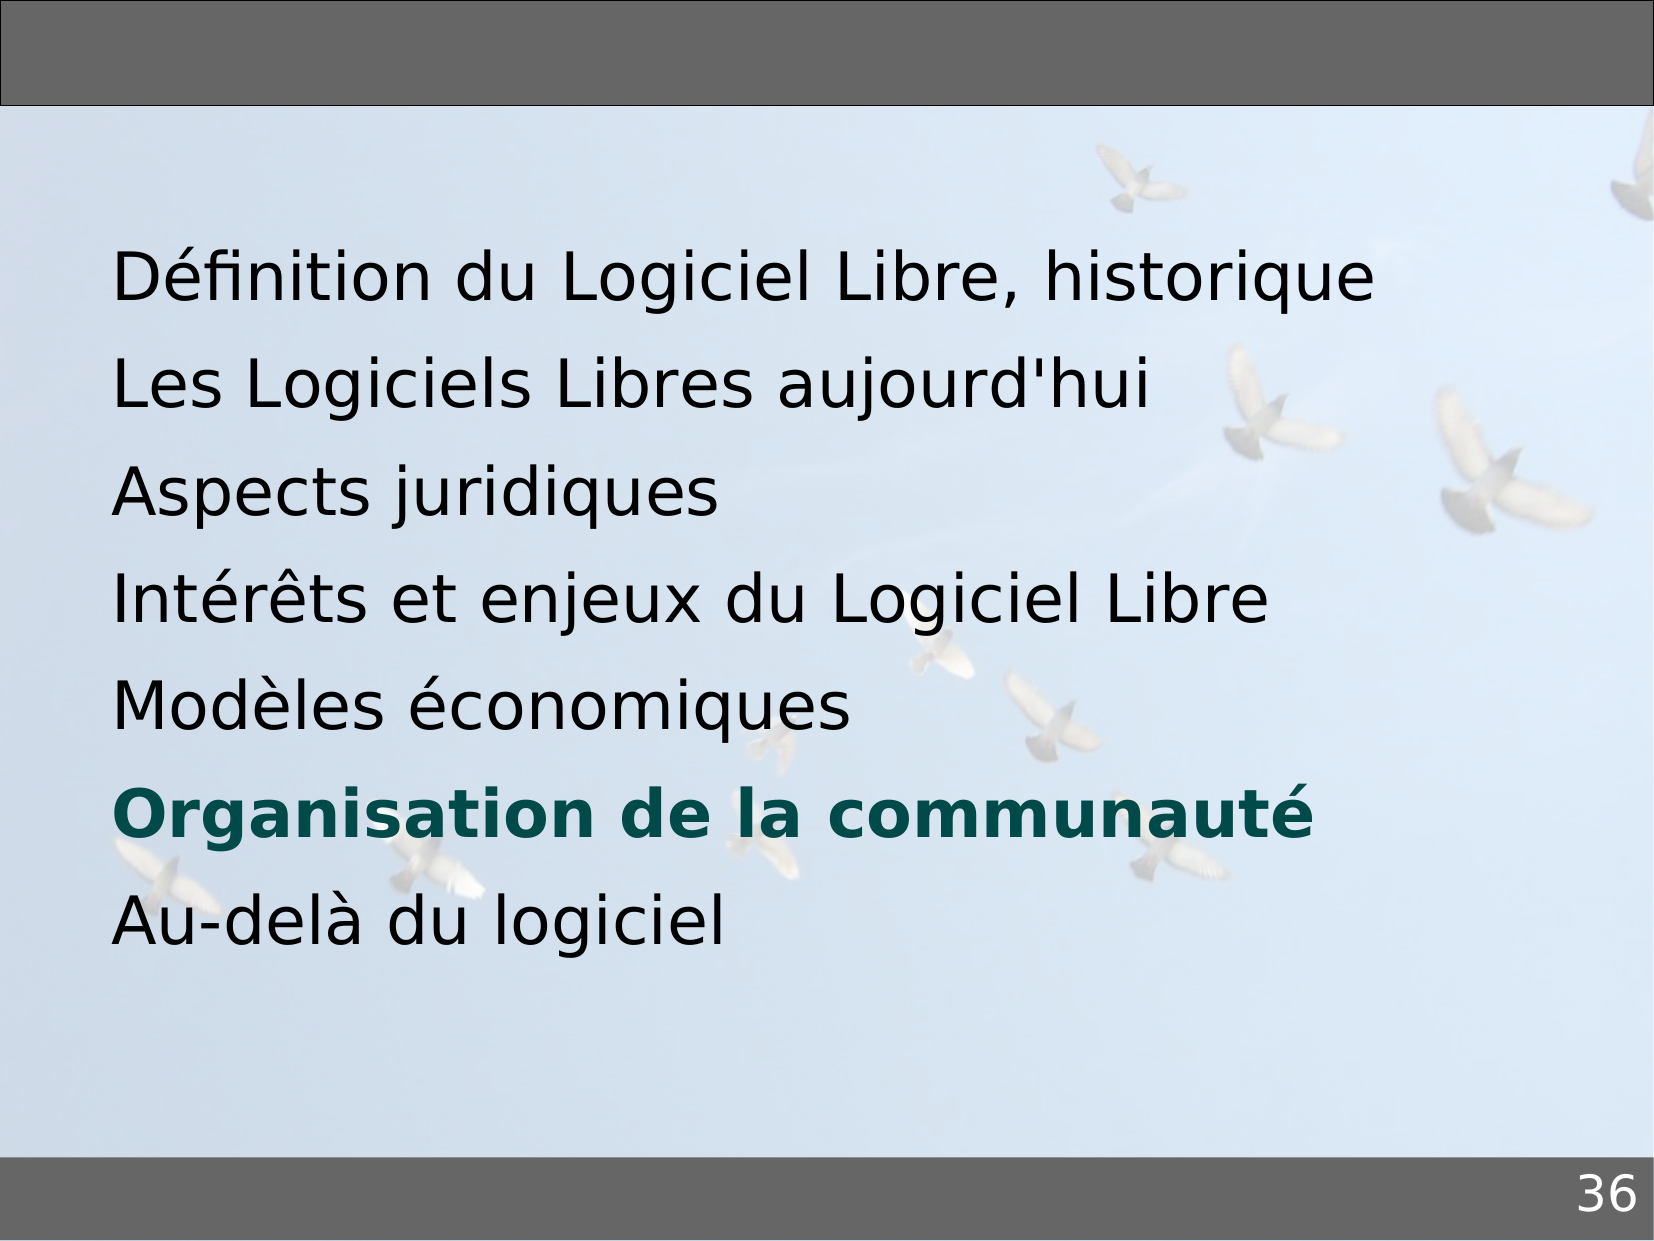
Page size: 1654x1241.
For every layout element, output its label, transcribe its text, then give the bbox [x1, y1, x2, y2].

list Définition du Logiciel Libre, historique Les Logiciels Libres aujourd'hui Aspects juridiques Intérêts et enjeux du Logiciel Libre Modèles économiques Organisation de la communauté Au-delà du logiciel [93, 238, 1582, 961]
